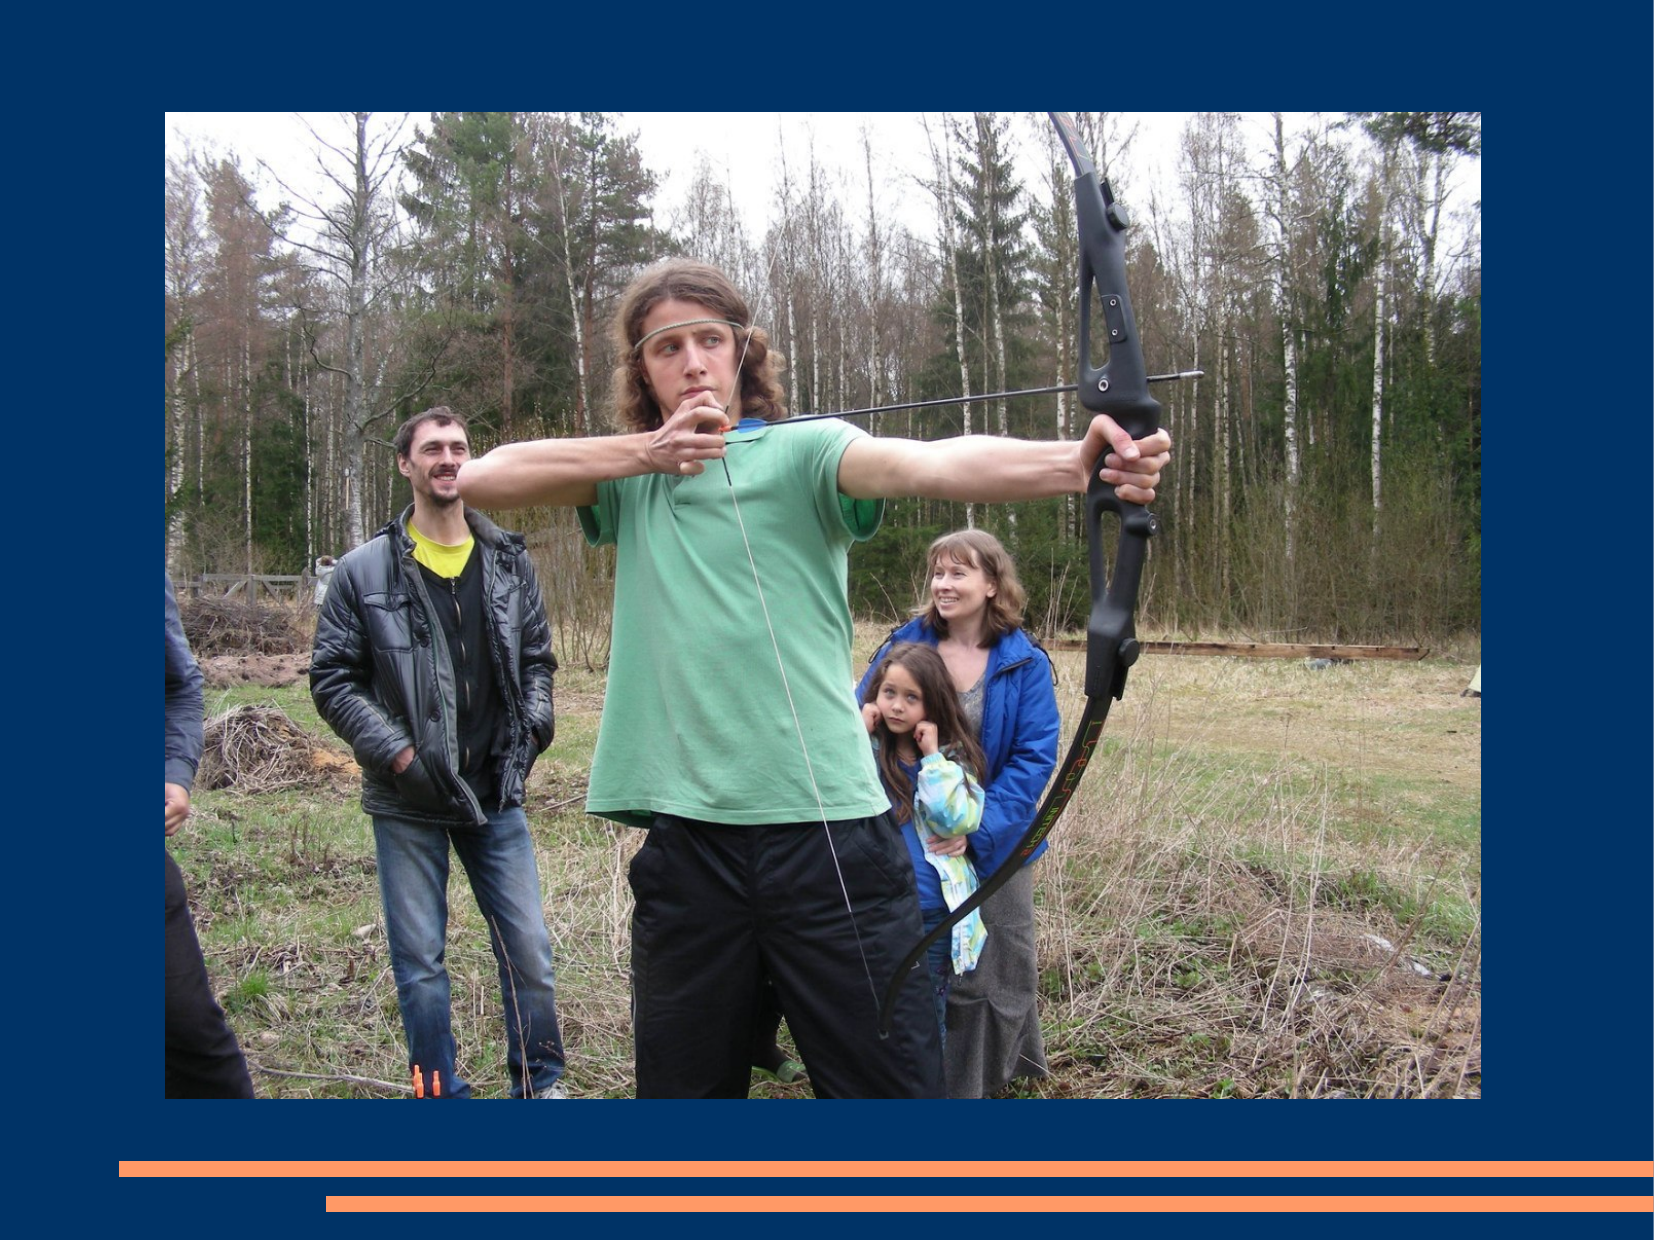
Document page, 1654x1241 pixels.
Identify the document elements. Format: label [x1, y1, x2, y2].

picture [165, 112, 1481, 1099]
